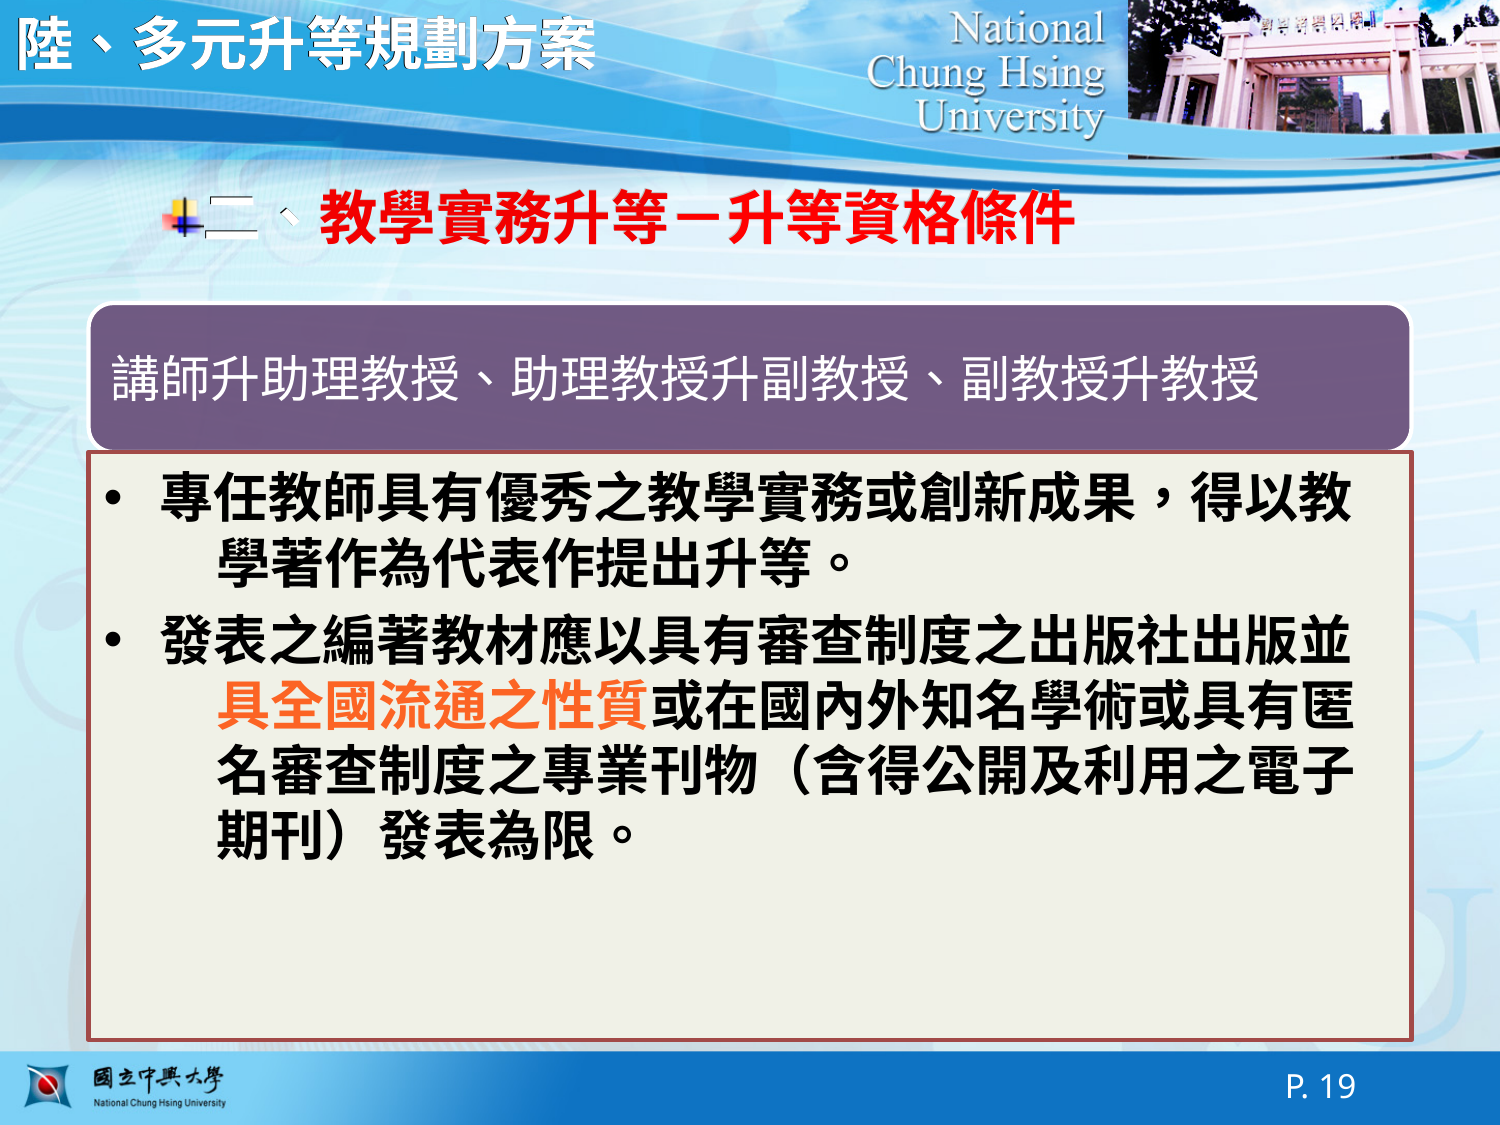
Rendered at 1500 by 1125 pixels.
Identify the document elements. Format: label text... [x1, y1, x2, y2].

text_box 陸、多元升等規劃方案 [0, 0, 821, 79]
list 專任教師具有優秀之教學實務或創新成果，得以教學著作為代表作提出升等。 發表之編著教材應以具有審查制度之出版社出版並具全國流通之性質或在國內外知名學術或具有匿名審查制度之專業刊物（含得公開及利用之電子期刊）發表為限。 [88, 456, 1400, 1047]
text_box [88, 451, 1412, 1040]
text_box 二、教學實務升等－升等資格條件 [148, 173, 1317, 303]
text_box 講師升助理教授、助理教授升副教授、副教授升教授 [88, 303, 1412, 451]
